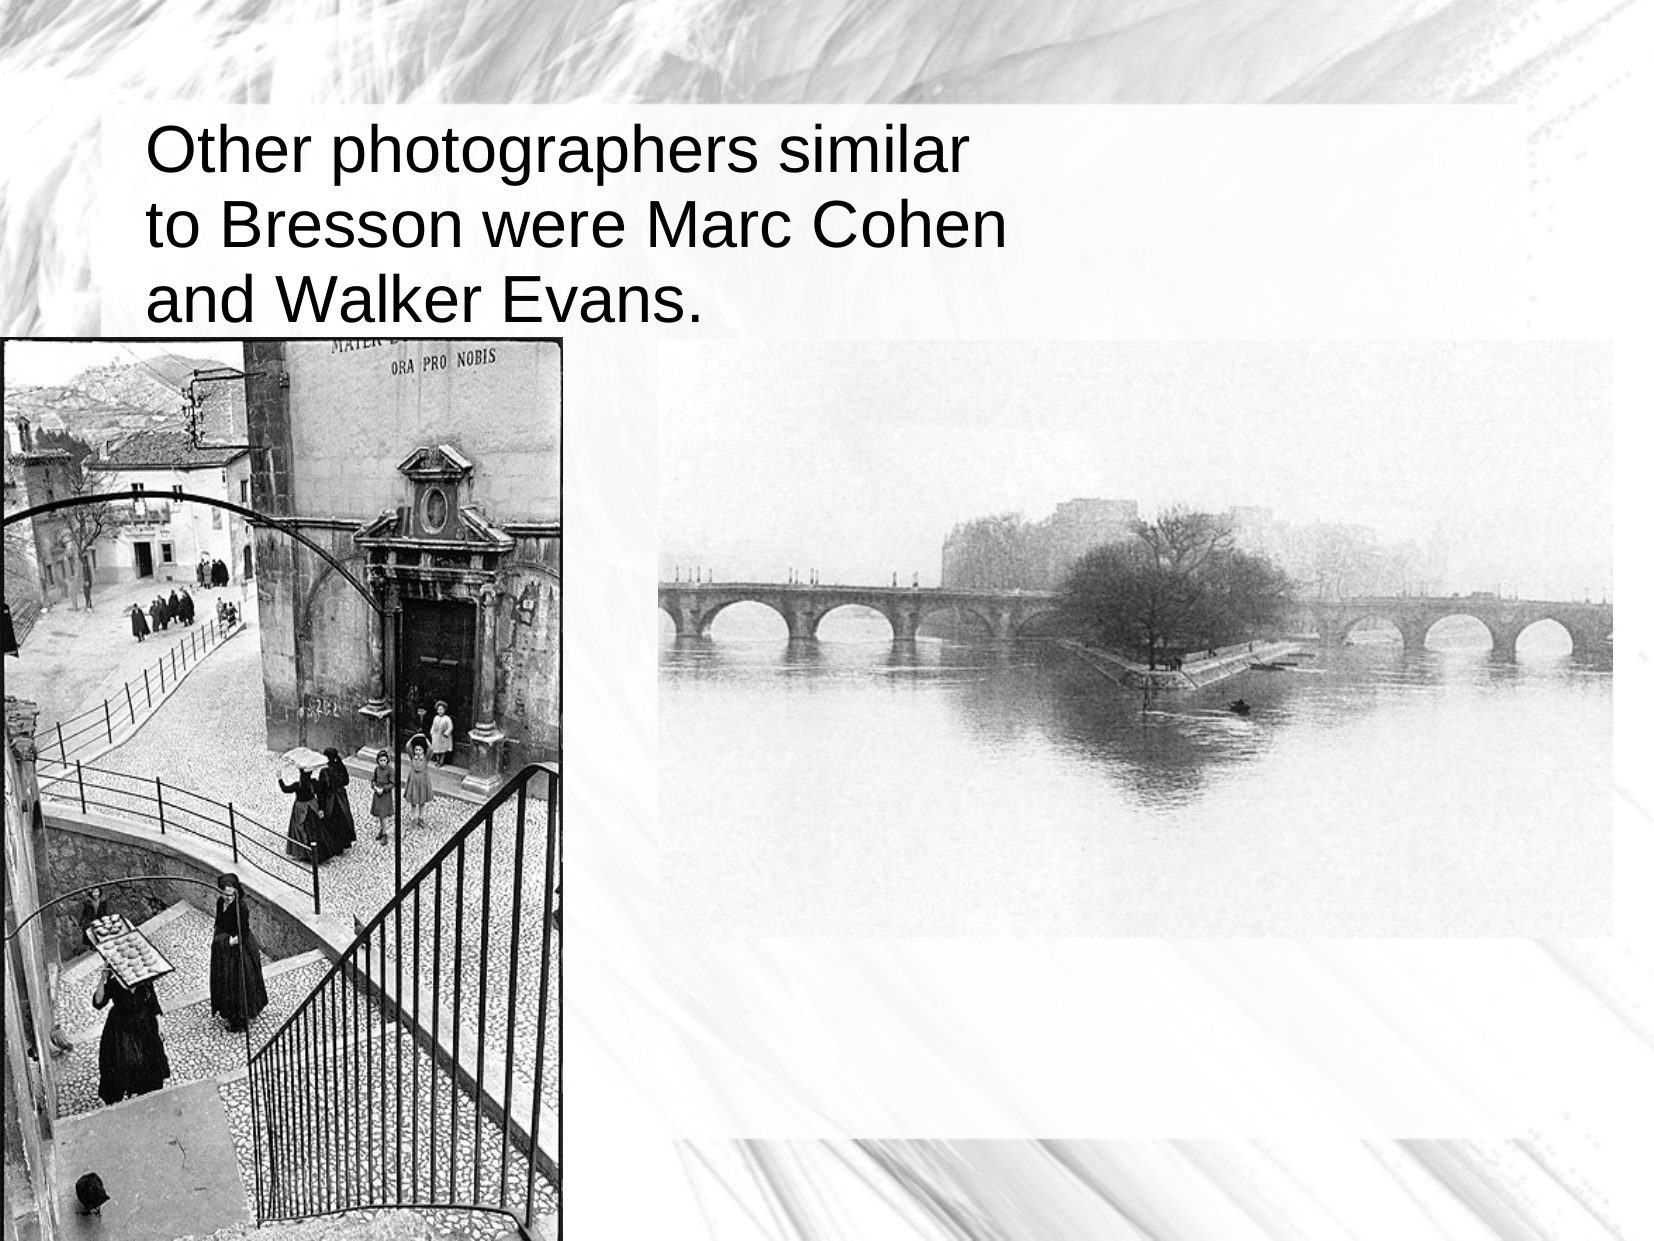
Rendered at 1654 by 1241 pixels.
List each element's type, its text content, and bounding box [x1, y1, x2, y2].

picture [0, 0, 1654, 1241]
list Other photographers similar to Bresson were Marc Cohen and Walker Evans. [75, 112, 1045, 533]
